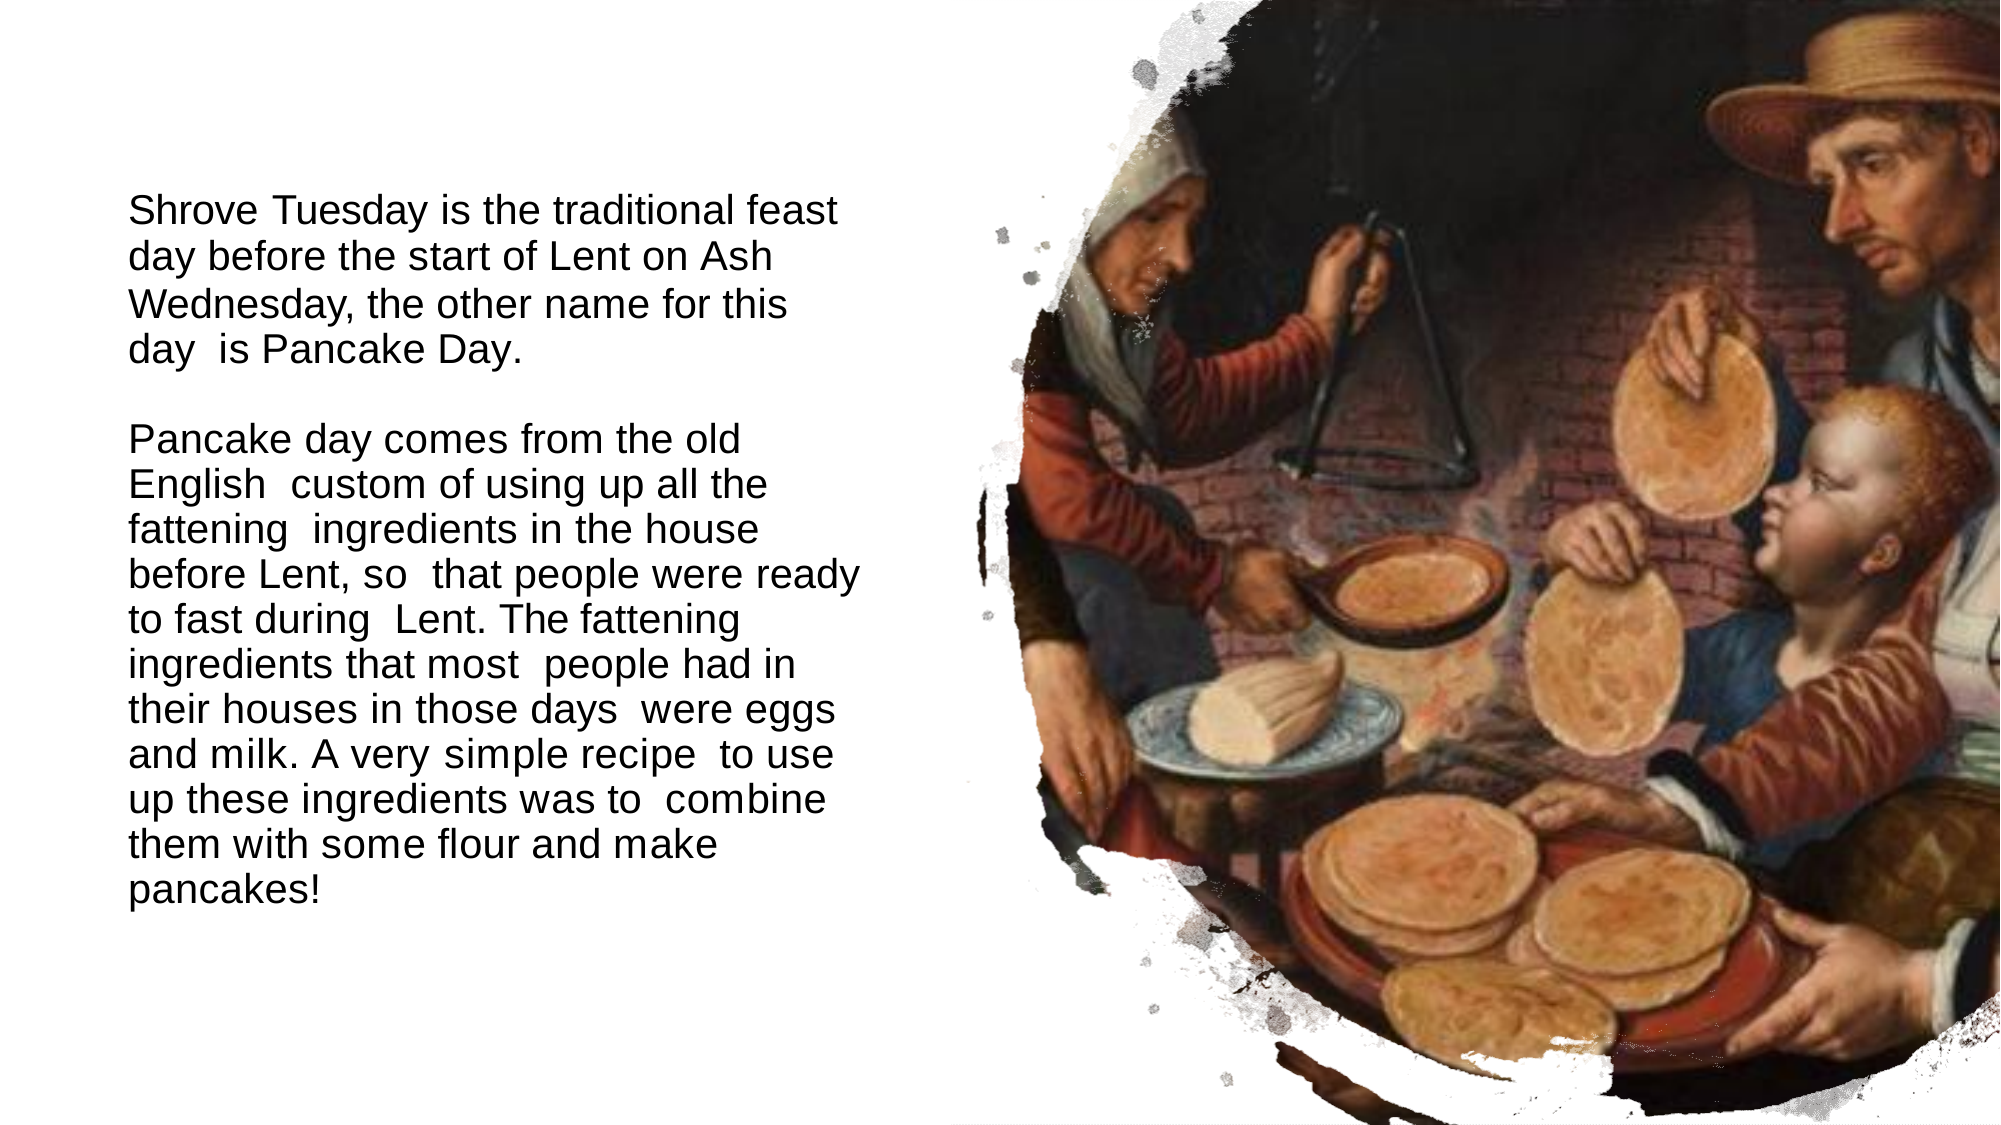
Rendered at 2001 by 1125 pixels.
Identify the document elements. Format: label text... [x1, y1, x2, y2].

text_box Shrove Tuesday is the traditional feast day before the start of Lent on Ash Wednesday, the other name for this day is Pancake Day. Pancake day comes from the old English custom of using up all the fattening ingredients in the house before Lent, so that people were ready to fast during Lent. The fattening ingredients that most people had in their houses in those days were eggs and milk. A very simple recipe to use up these ingredients was to combine them with some flour and make pancakes! [126, 183, 888, 869]
picture [0, 0, 2000, 1125]
